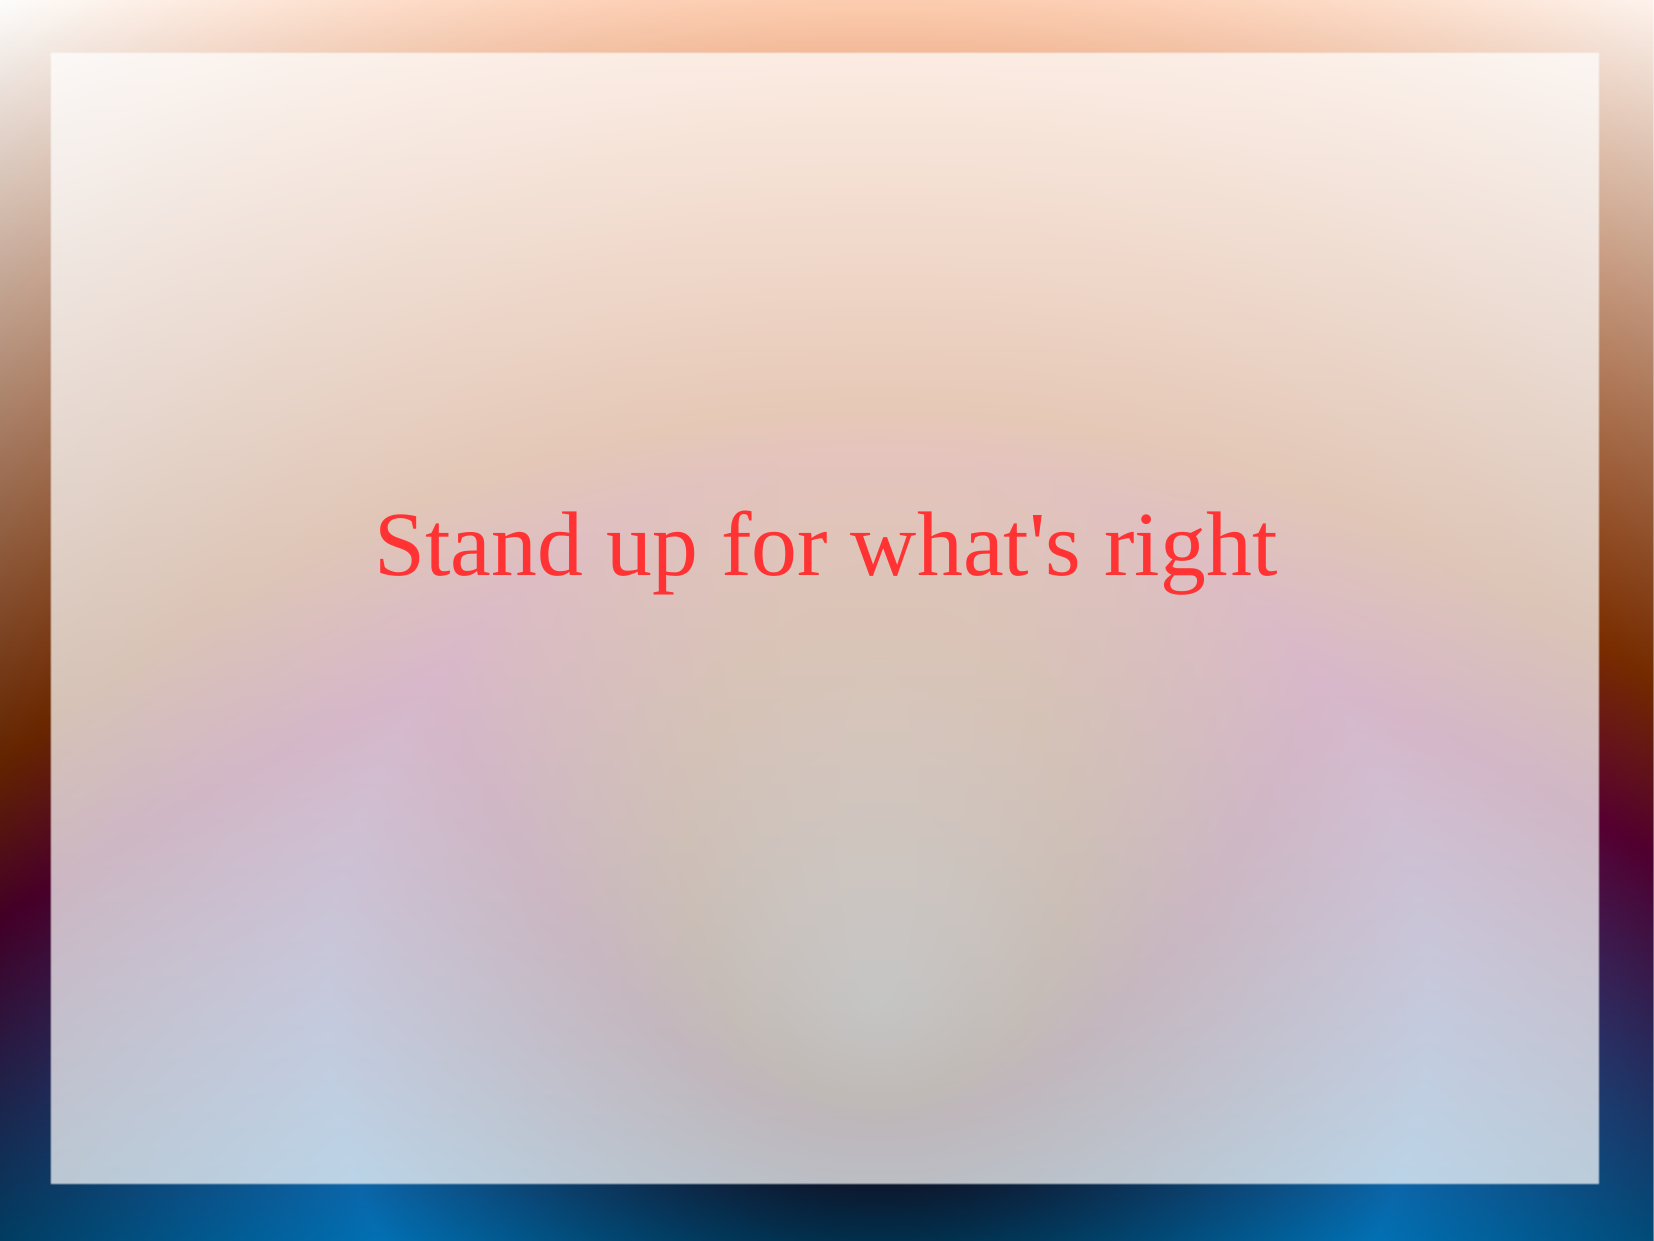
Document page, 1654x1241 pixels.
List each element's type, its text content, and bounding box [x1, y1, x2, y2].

subtitle Stand up for what's right [82, 55, 1571, 1034]
picture [0, 0, 1654, 1241]
